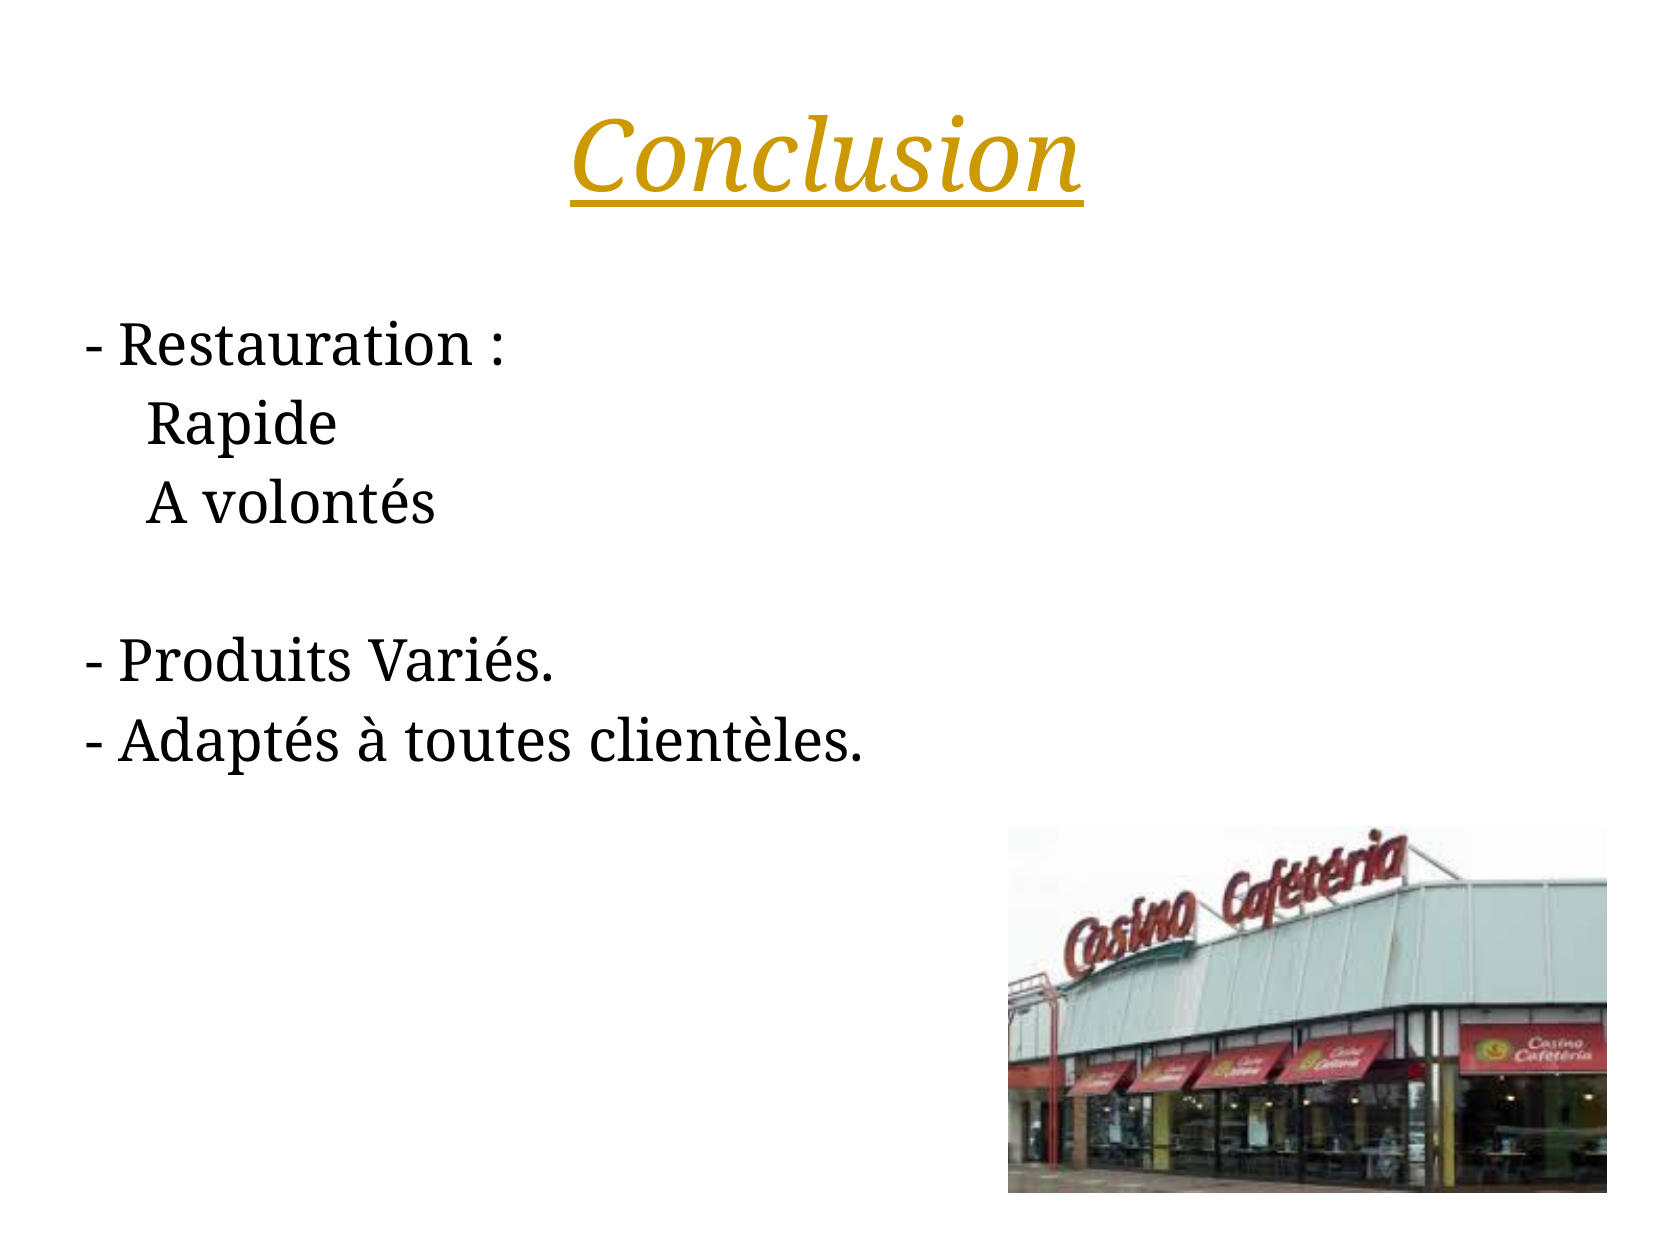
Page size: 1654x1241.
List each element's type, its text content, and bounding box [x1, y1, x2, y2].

text_box - Restauration : Rapide A volontés - Produits Variés. - Adaptés à toutes clientèles. [70, 295, 1619, 780]
title Conclusion [82, 49, 1571, 257]
picture [1008, 826, 1607, 1193]
